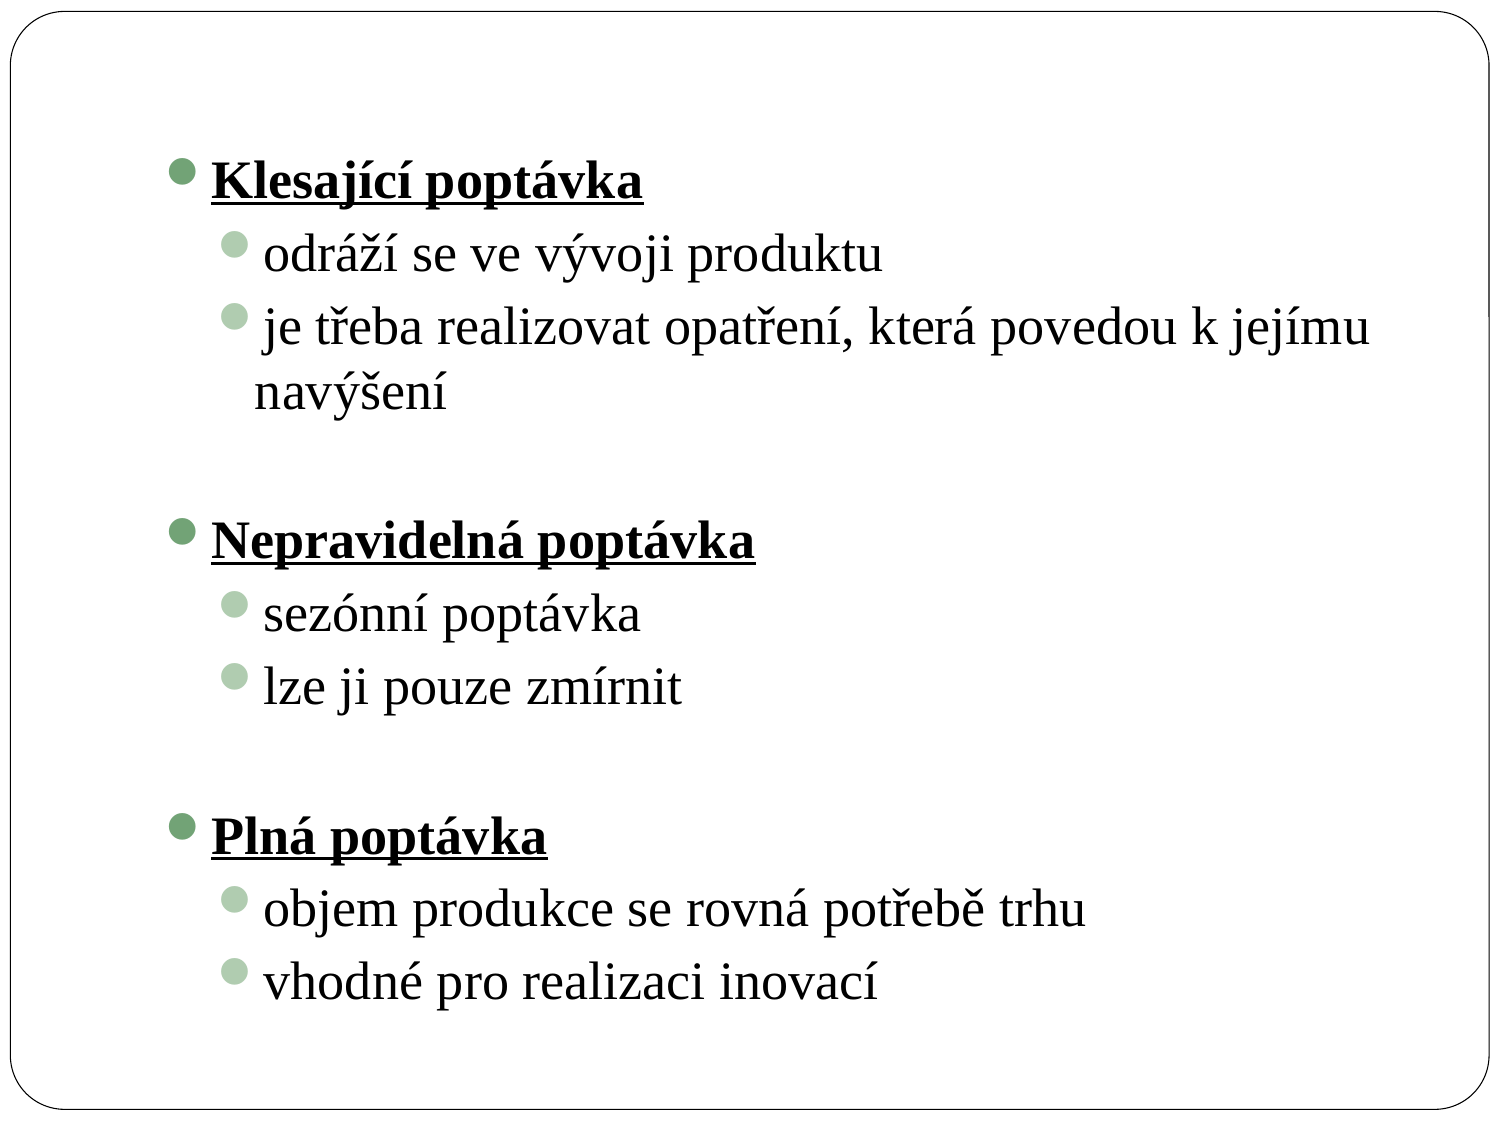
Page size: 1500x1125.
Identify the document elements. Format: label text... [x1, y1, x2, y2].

list Klesající poptávka odráží se ve vývoji produktu je třeba realizovat opatření, která povedou k jejímu navýšení Nepravidelná poptávka sezónní poptávka lze ji pouze zmírnit Plná poptávka objem produkce se rovná potřebě trhu vhodné pro realizaci inovací [150, 137, 1426, 1090]
